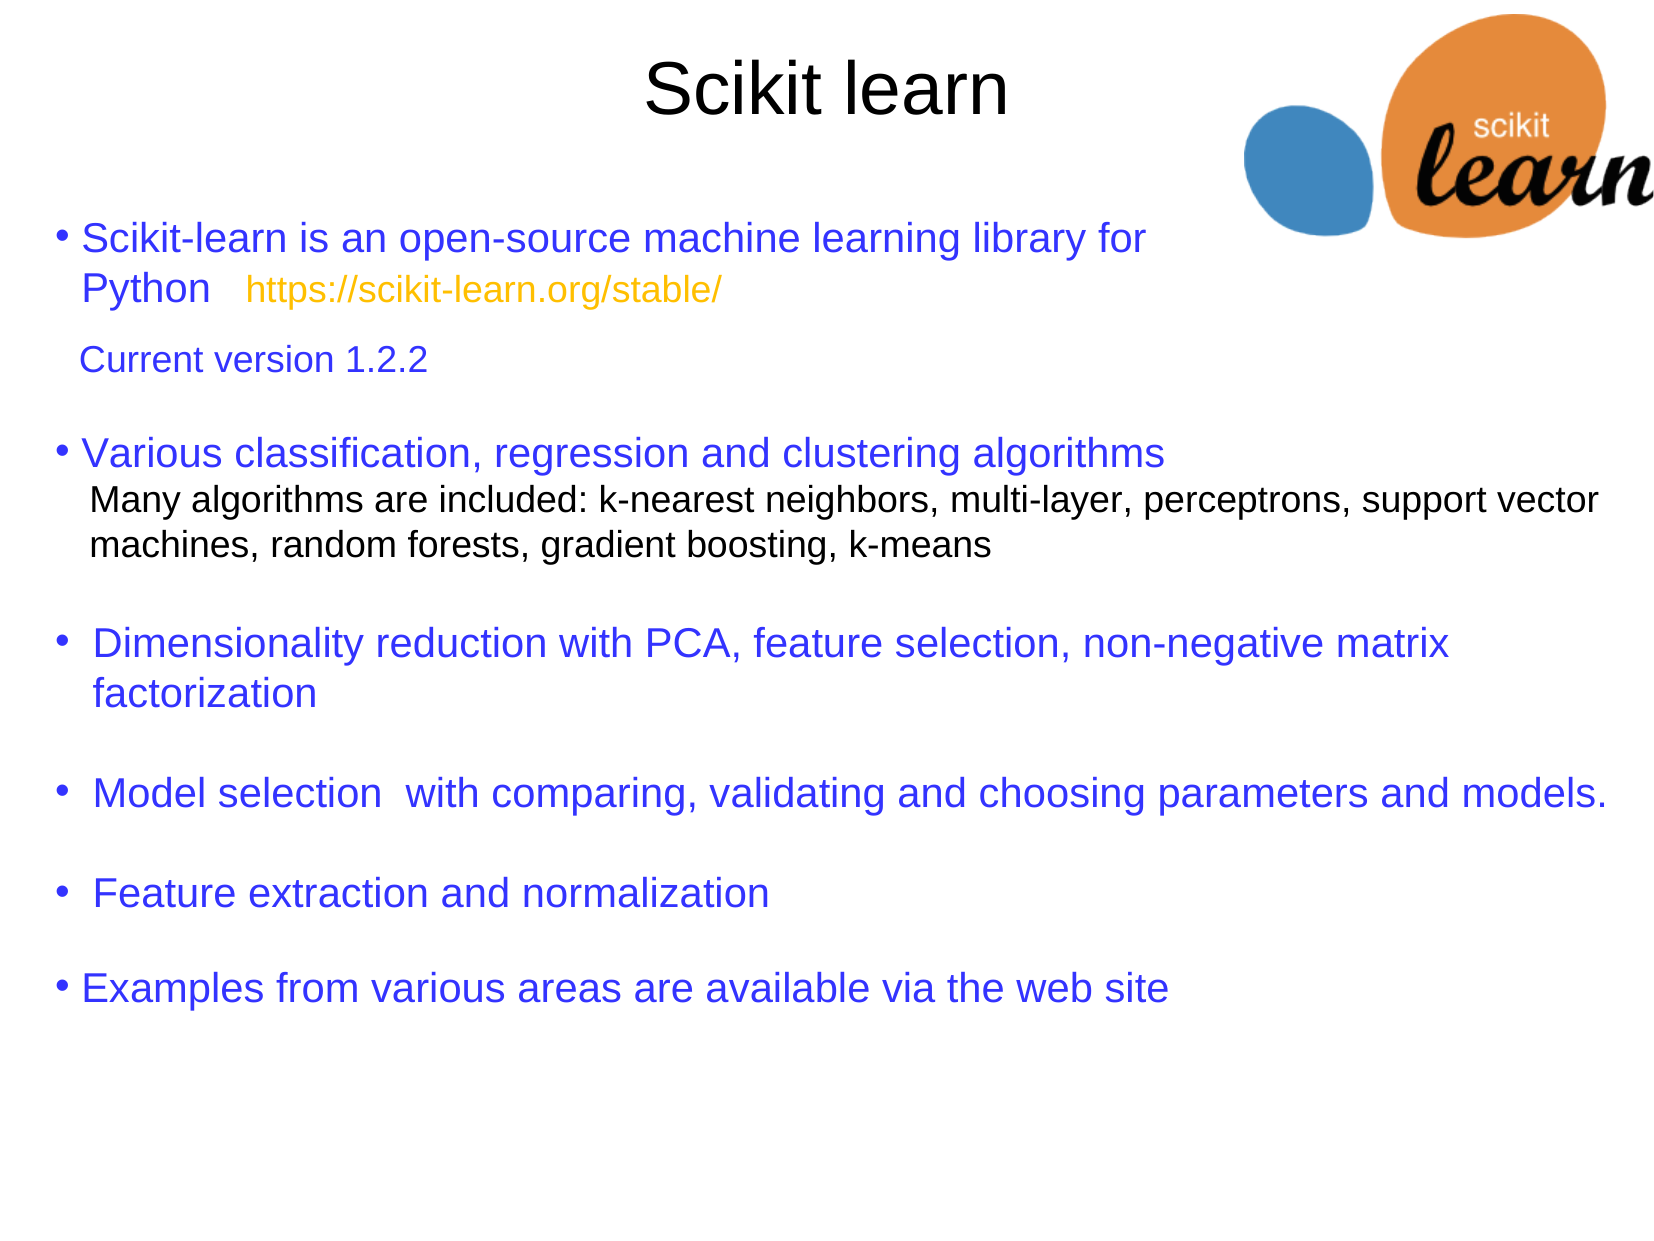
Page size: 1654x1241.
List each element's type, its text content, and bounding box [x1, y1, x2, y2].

picture [1244, 14, 1654, 286]
text_box Scikit-learn is an open-source machine learning library for Python https://scikit-learn.org/stable/ Current version 1.2.2 Various classification, regression and clustering algorithms Many algorithms are included: k-nearest neighbors, multi-layer, perceptrons, support vector machines, random forests, gradient boosting, k-means Dimensionality reduction with PCA, feature selection, non-negative matrix factorization Model selection with comparing, validating and choosing parameters and models. Feature extraction and normalization Examples from various areas are available via the web site [40, 153, 1654, 1179]
title Scikit learn [151, 0, 1502, 153]
